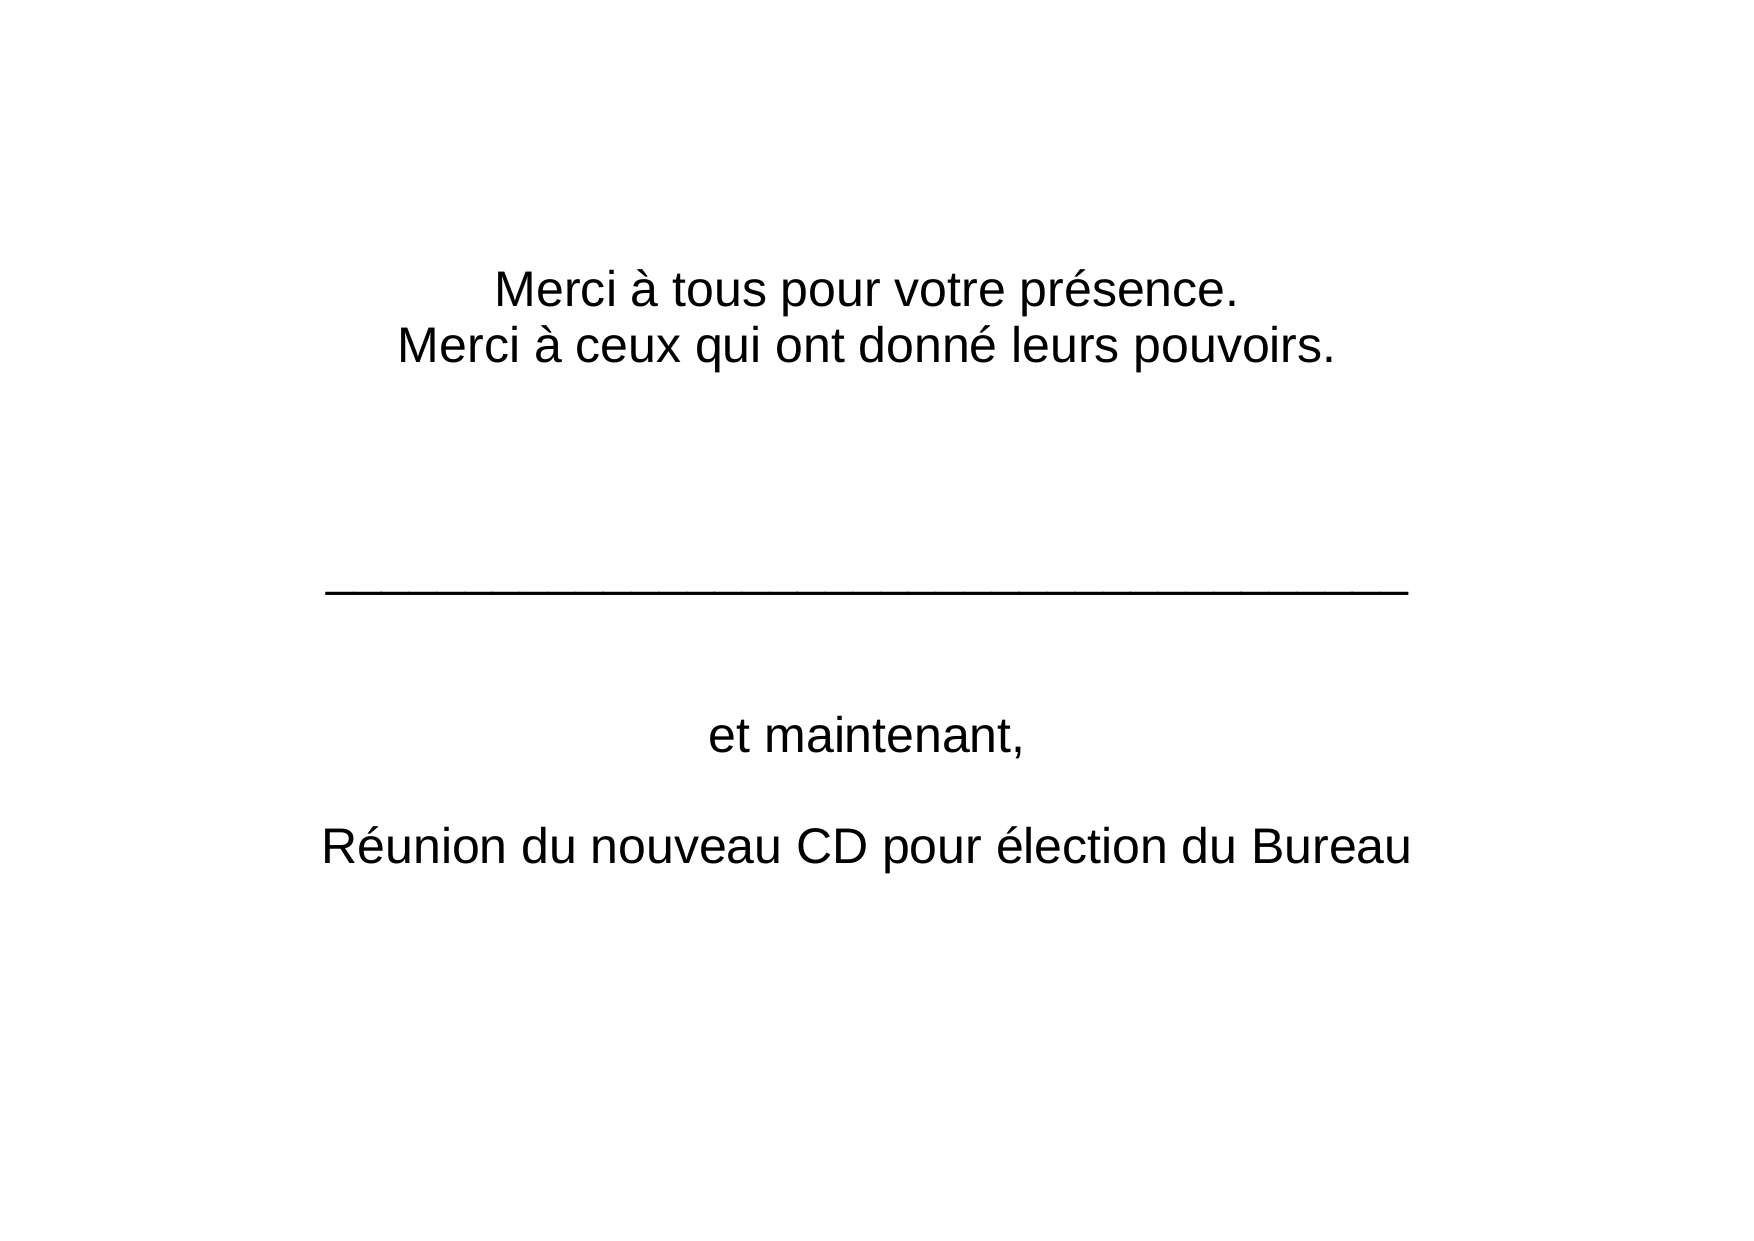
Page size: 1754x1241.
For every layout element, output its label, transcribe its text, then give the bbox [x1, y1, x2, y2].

text_box Merci à tous pour votre présence. Merci à ceux qui ont donné leurs pouvoirs. _______________________________________ et maintenant, Réunion du nouveau CD pour élection du Bureau [307, 253, 1429, 882]
